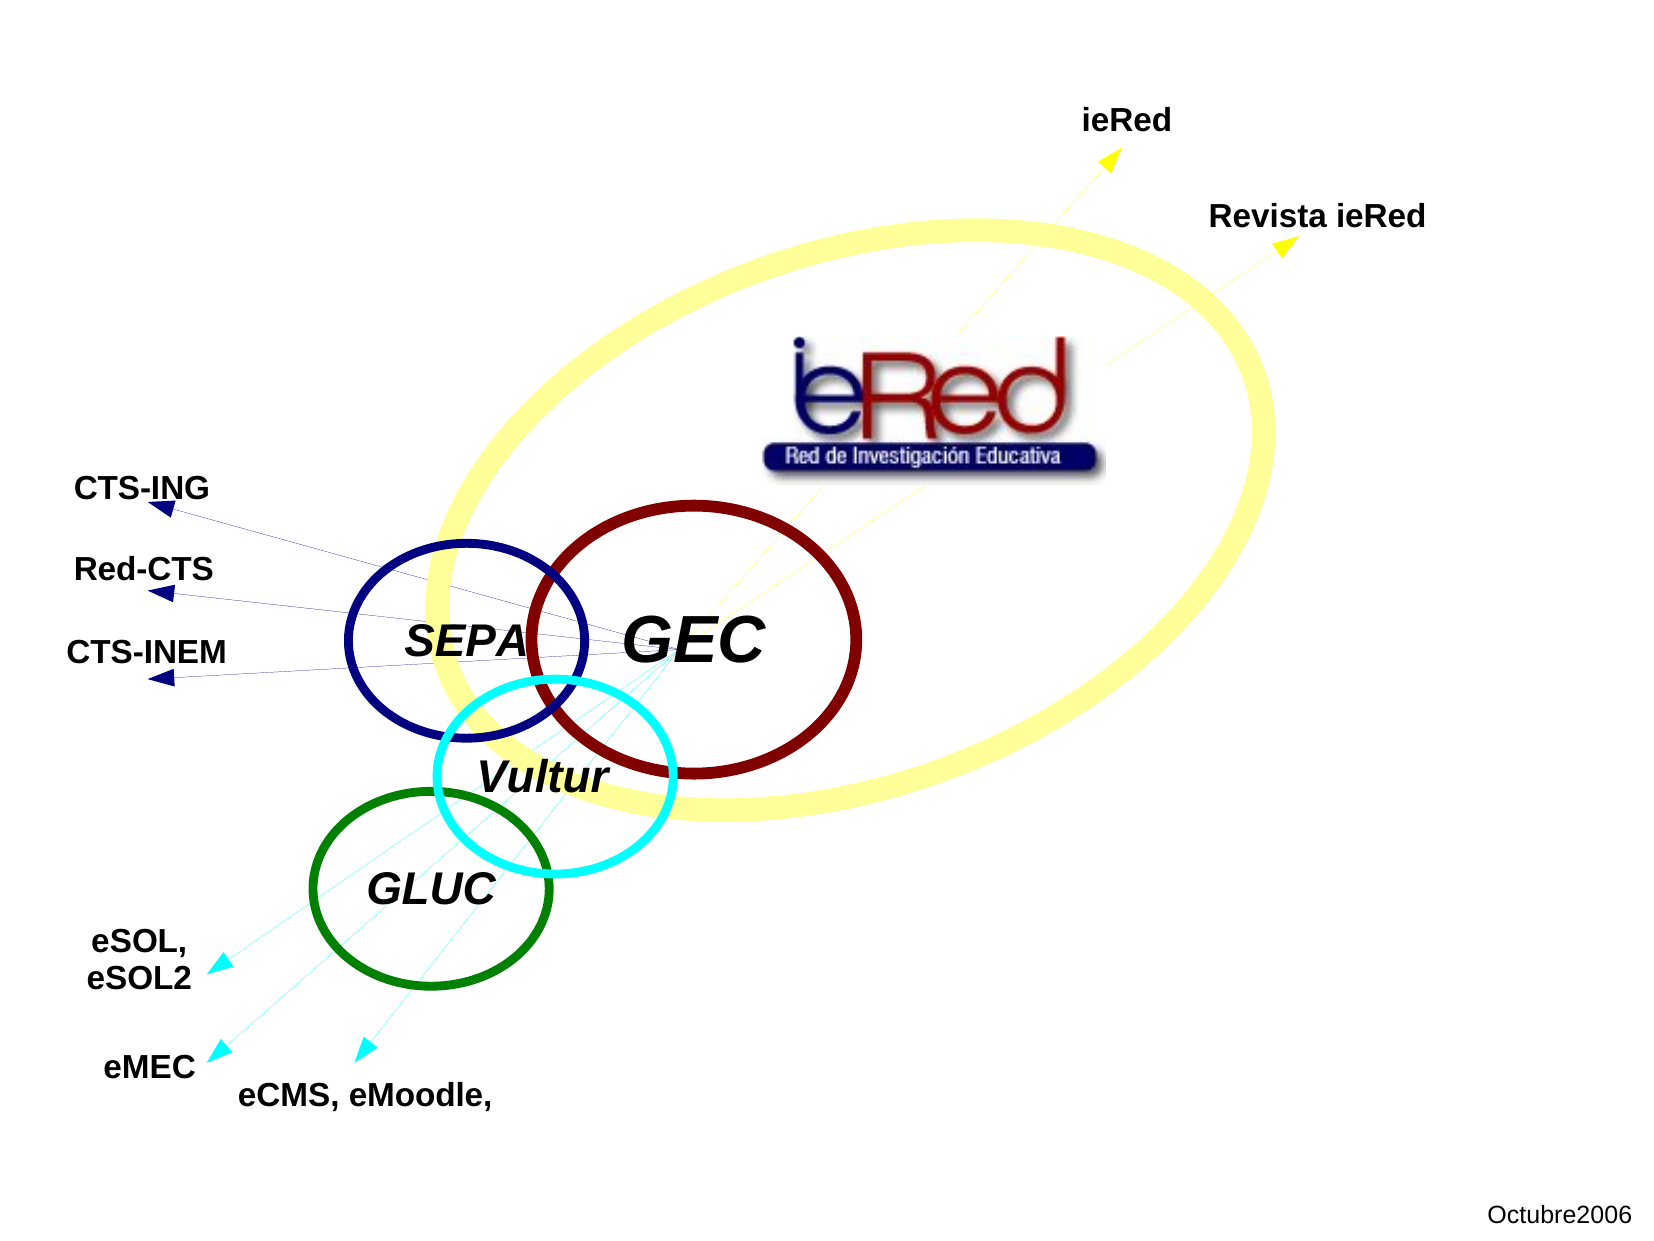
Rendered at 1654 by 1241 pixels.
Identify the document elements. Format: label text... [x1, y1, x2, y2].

text_box SEPA [348, 543, 585, 737]
text_box Vultur [437, 679, 674, 875]
text_box eSOL, eSOL2 [71, 915, 207, 1005]
picture [761, 336, 1106, 485]
text_box eMEC [88, 1040, 211, 1093]
text_box GLUC [312, 791, 550, 987]
text_box Revista ieRed [1194, 190, 1441, 243]
text_box CTS-ING [59, 461, 226, 514]
text_box ieRed [1066, 94, 1188, 147]
text_box Red-CTS [59, 543, 229, 596]
text_box CTS-INEM [51, 625, 243, 678]
text_box eCMS, eMoodle, [223, 1068, 508, 1158]
text_box GEC [552, 505, 857, 774]
text_box Octubre2006 [1472, 1192, 1648, 1236]
